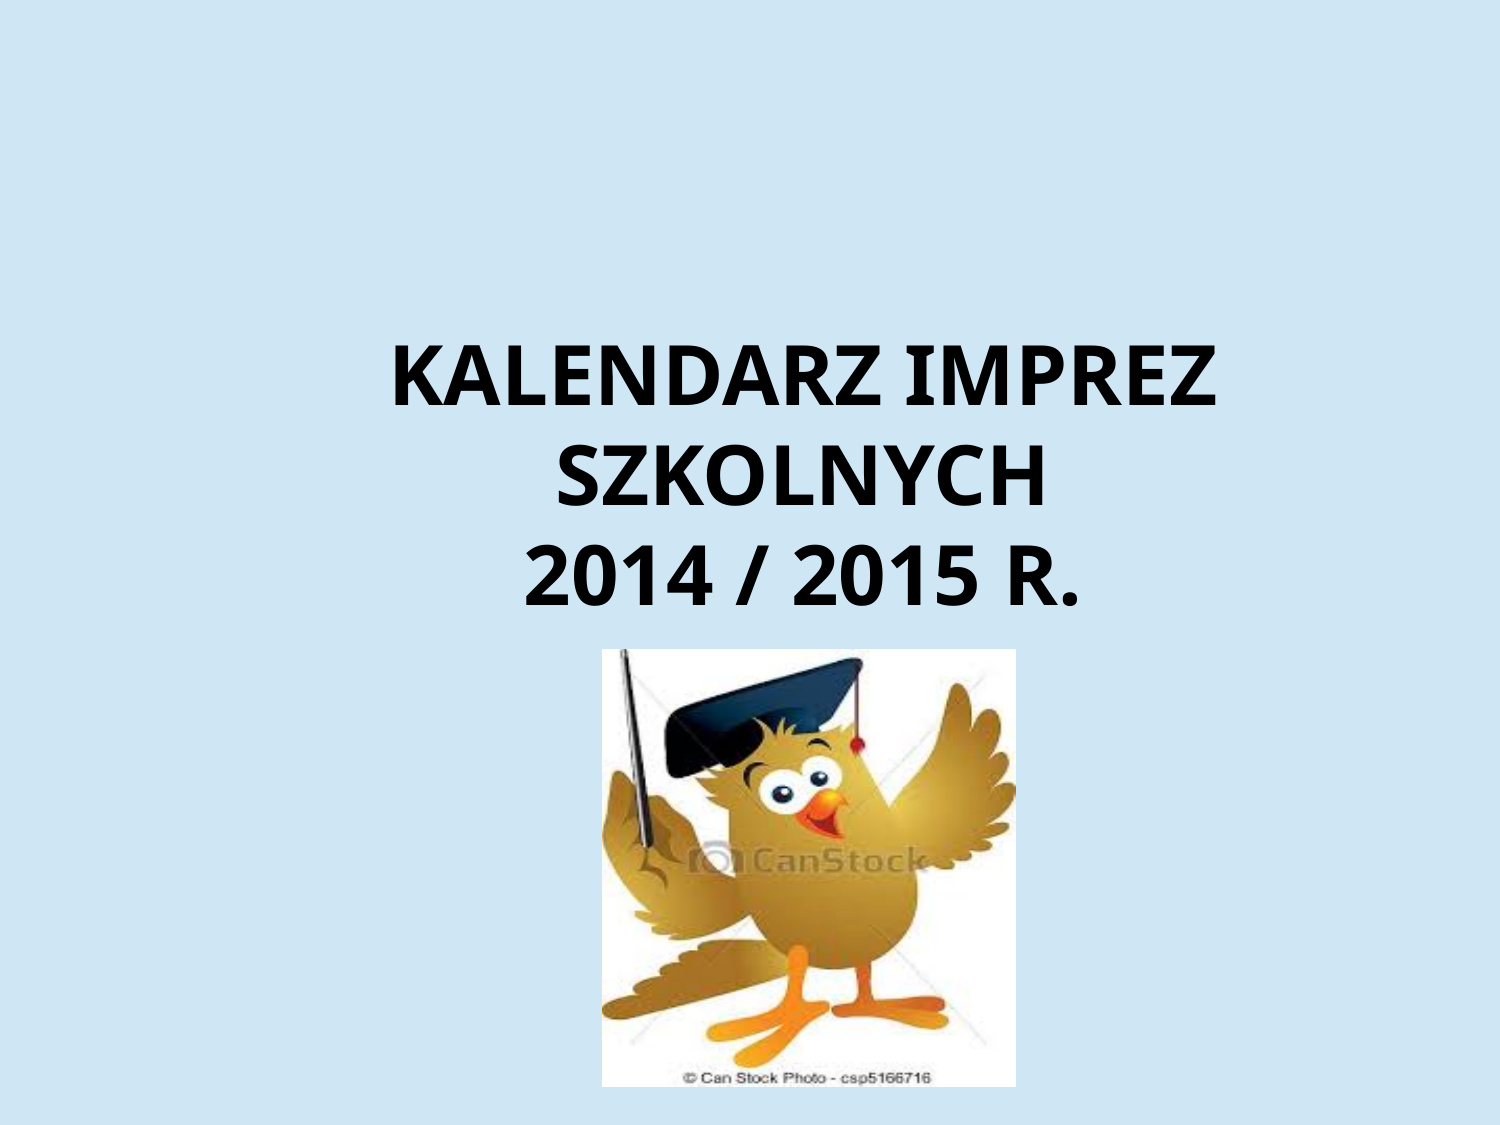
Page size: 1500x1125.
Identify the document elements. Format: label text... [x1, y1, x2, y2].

picture [602, 649, 1016, 1087]
text_box KALENDARZ IMPREZ SZKOLNYCH 2014 / 2015 R. [171, 314, 1435, 630]
